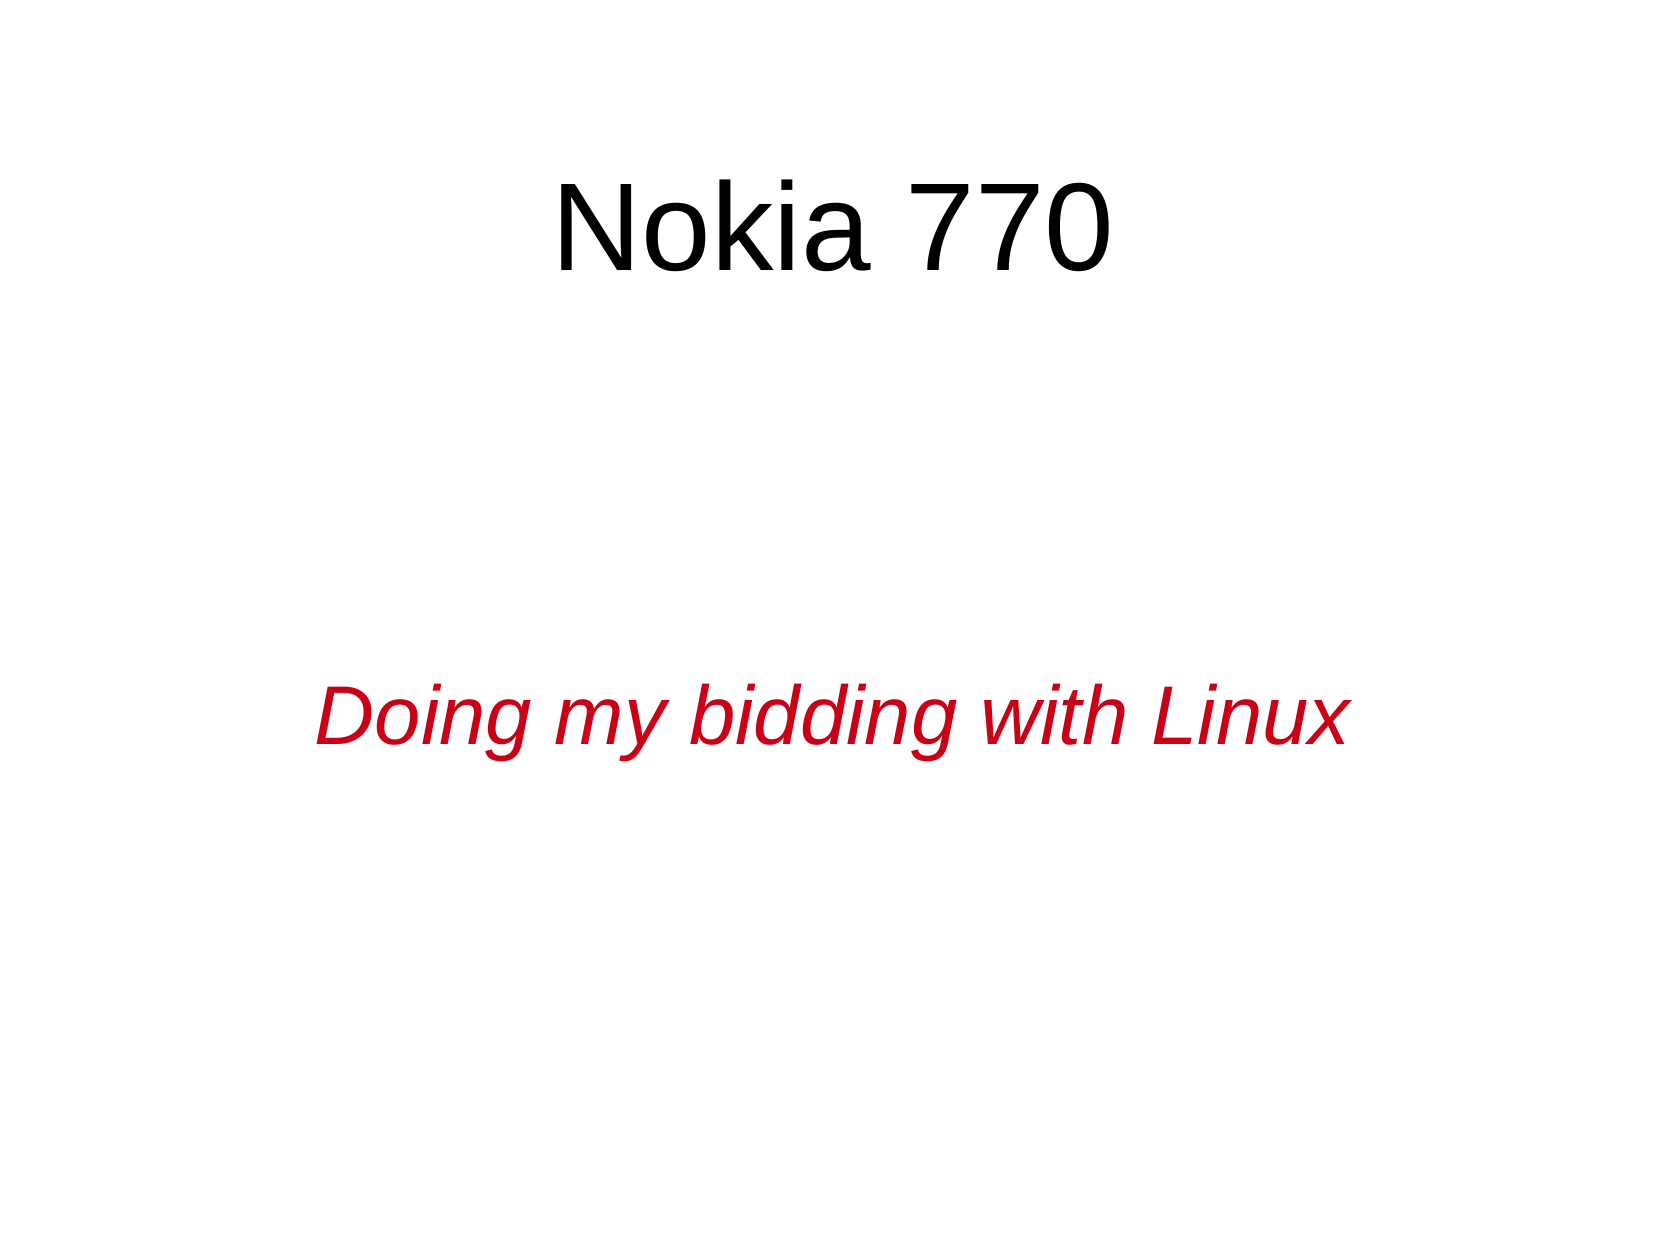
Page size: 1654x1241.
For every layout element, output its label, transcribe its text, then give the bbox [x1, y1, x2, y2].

text_box Nokia 770 Doing my bidding with Linux [300, 150, 1367, 838]
